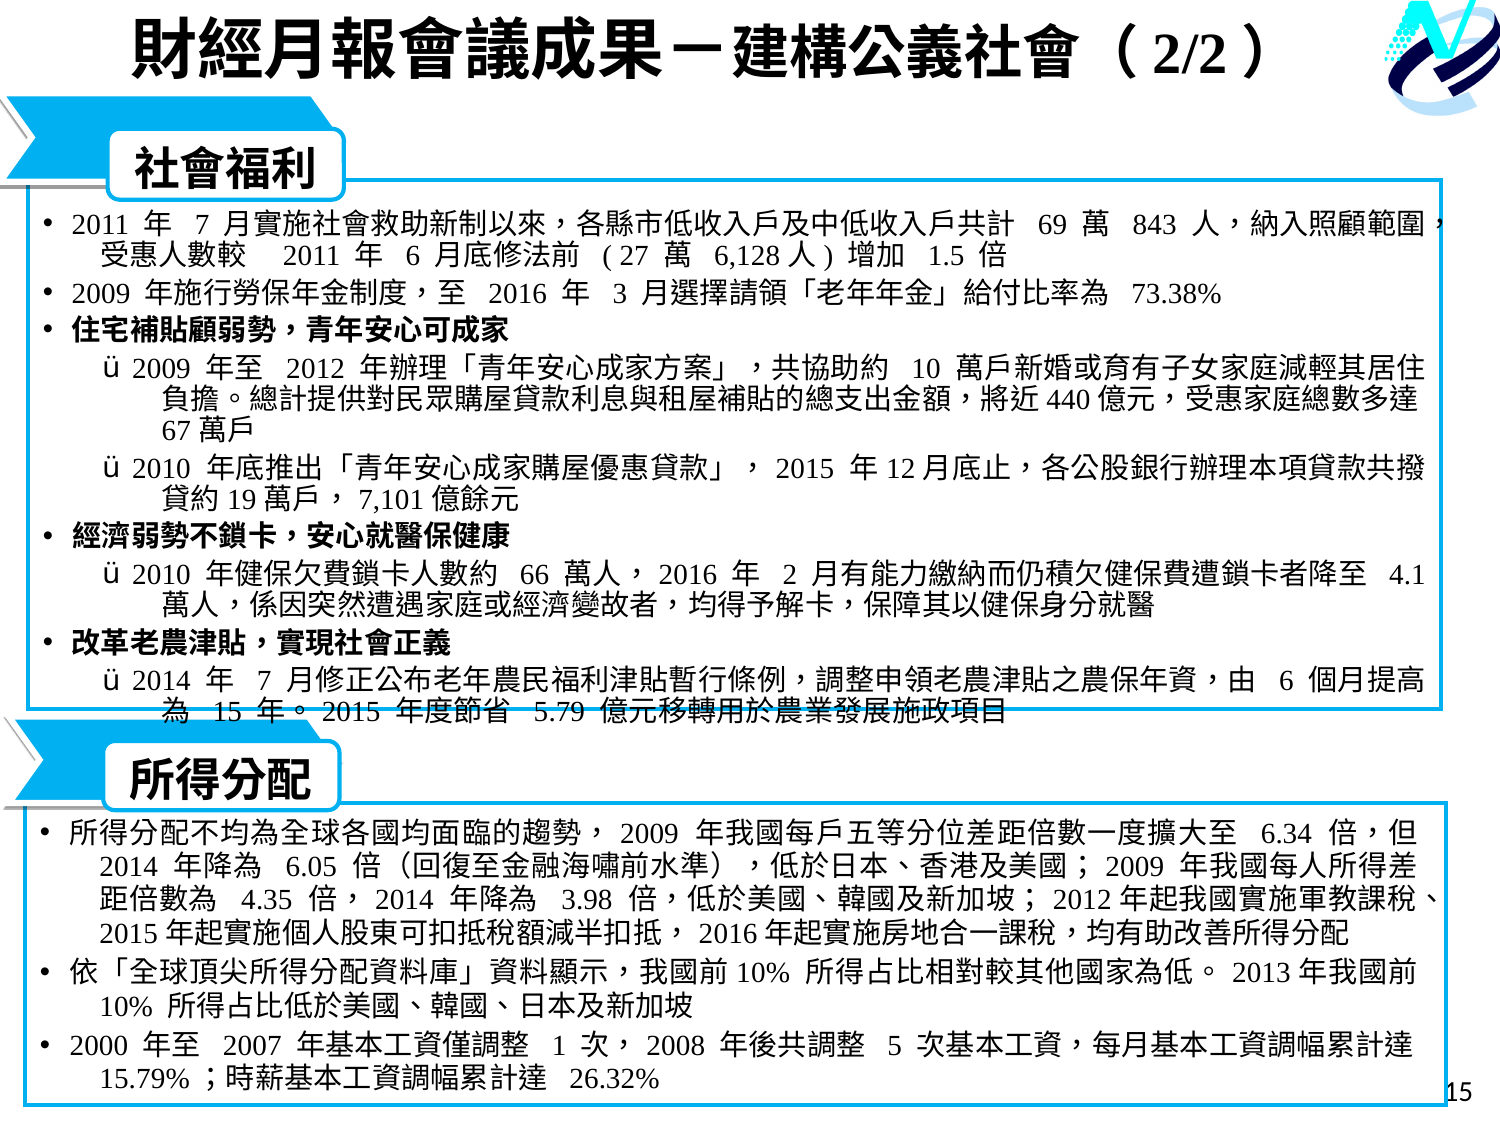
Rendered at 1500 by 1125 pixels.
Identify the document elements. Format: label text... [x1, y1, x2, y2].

text_box 所得分配不均為全球各國均面臨的趨勢，2009 年我國每戶五等分位差距倍數一度擴大至 6.34 倍，但 2014 年降為 6.05 倍（回復至金融海嘯前水準），低於日本、香港及美國；2009 年我國每人所得差距倍數為 4.35 倍，2014 年降為 3.98 倍，低於美國、韓國及新加坡；2012年起我國實施軍教課稅、2015年起實施個人股東可扣抵稅額減半扣抵，2016年起實施房地合一課稅，均有助改善所得分配 依「全球頂尖所得分配資料庫」資料顯示，我國前10% 所得占比相對較其他國家為低。2013年我國前 10% 所得占比低於美國、韓國、日本及新加坡 2000 年至 2007 年基本工資僅調整 1 次，2008 年後共調整 5 次基本工資，每月基本工資調幅累計達15.79%；時薪基本工資調幅累計達 26.32% [24, 808, 1433, 1106]
text_box [336, 803, 1446, 1106]
text_box 所得分配 [103, 741, 340, 808]
text_box 財經月報會議成果－建構公義社會（2/2） [0, 0, 1372, 105]
text_box 2011 年 7 月實施社會救助新制以來，各縣市低收入戶及中低收入戶共計 69 萬 843 人，納入照顧範圍，受惠人數較 2011 年 6 月底修法前 ( 27 萬 6,128人) 增加 1.5 倍 2009 年施行勞保年金制度，至 2016 年 3 月選擇請領「老年年金」給付比率為 73.38% 住宅補貼顧弱勢，青年安心可成家 2009 年至 2012 年辦理「青年安心成家方案」，共協助約 10 萬戶新婚或育有子女家庭減輕其居住負擔。總計提供對民眾購屋貸款利息與租屋補貼的總支出金額，將近440億元，受惠家庭總數多達67萬戶 2010 年底推出「青年安心成家購屋優惠貸款」，2015 年12月底止，各公股銀行辦理本項貸款共撥貸約19萬戶，7,101億餘元 經濟弱勢不鎖卡，安心就醫保健康 2010 年健保欠費鎖卡人數約 66 萬人，2016 年 2 月有能力繳納而仍積欠健保費遭鎖卡者降至 4.1 萬人，係因突然遭遇家庭或經濟變故者，均得予解卡，保障其以健保身分就醫 改革老農津貼，實現社會正義 2014 年 7 月修正公布老年農民福利津貼暫行條例，調整申領老農津貼之農保年資，由 6 個月提高為 15 年。2015 年度節省 5.79 億元移轉用於農業發展施政項目 [27, 201, 1441, 709]
text_box [0, 105, 1441, 201]
text_box 社會福利 [107, 128, 344, 200]
text_box [8, 716, 327, 808]
